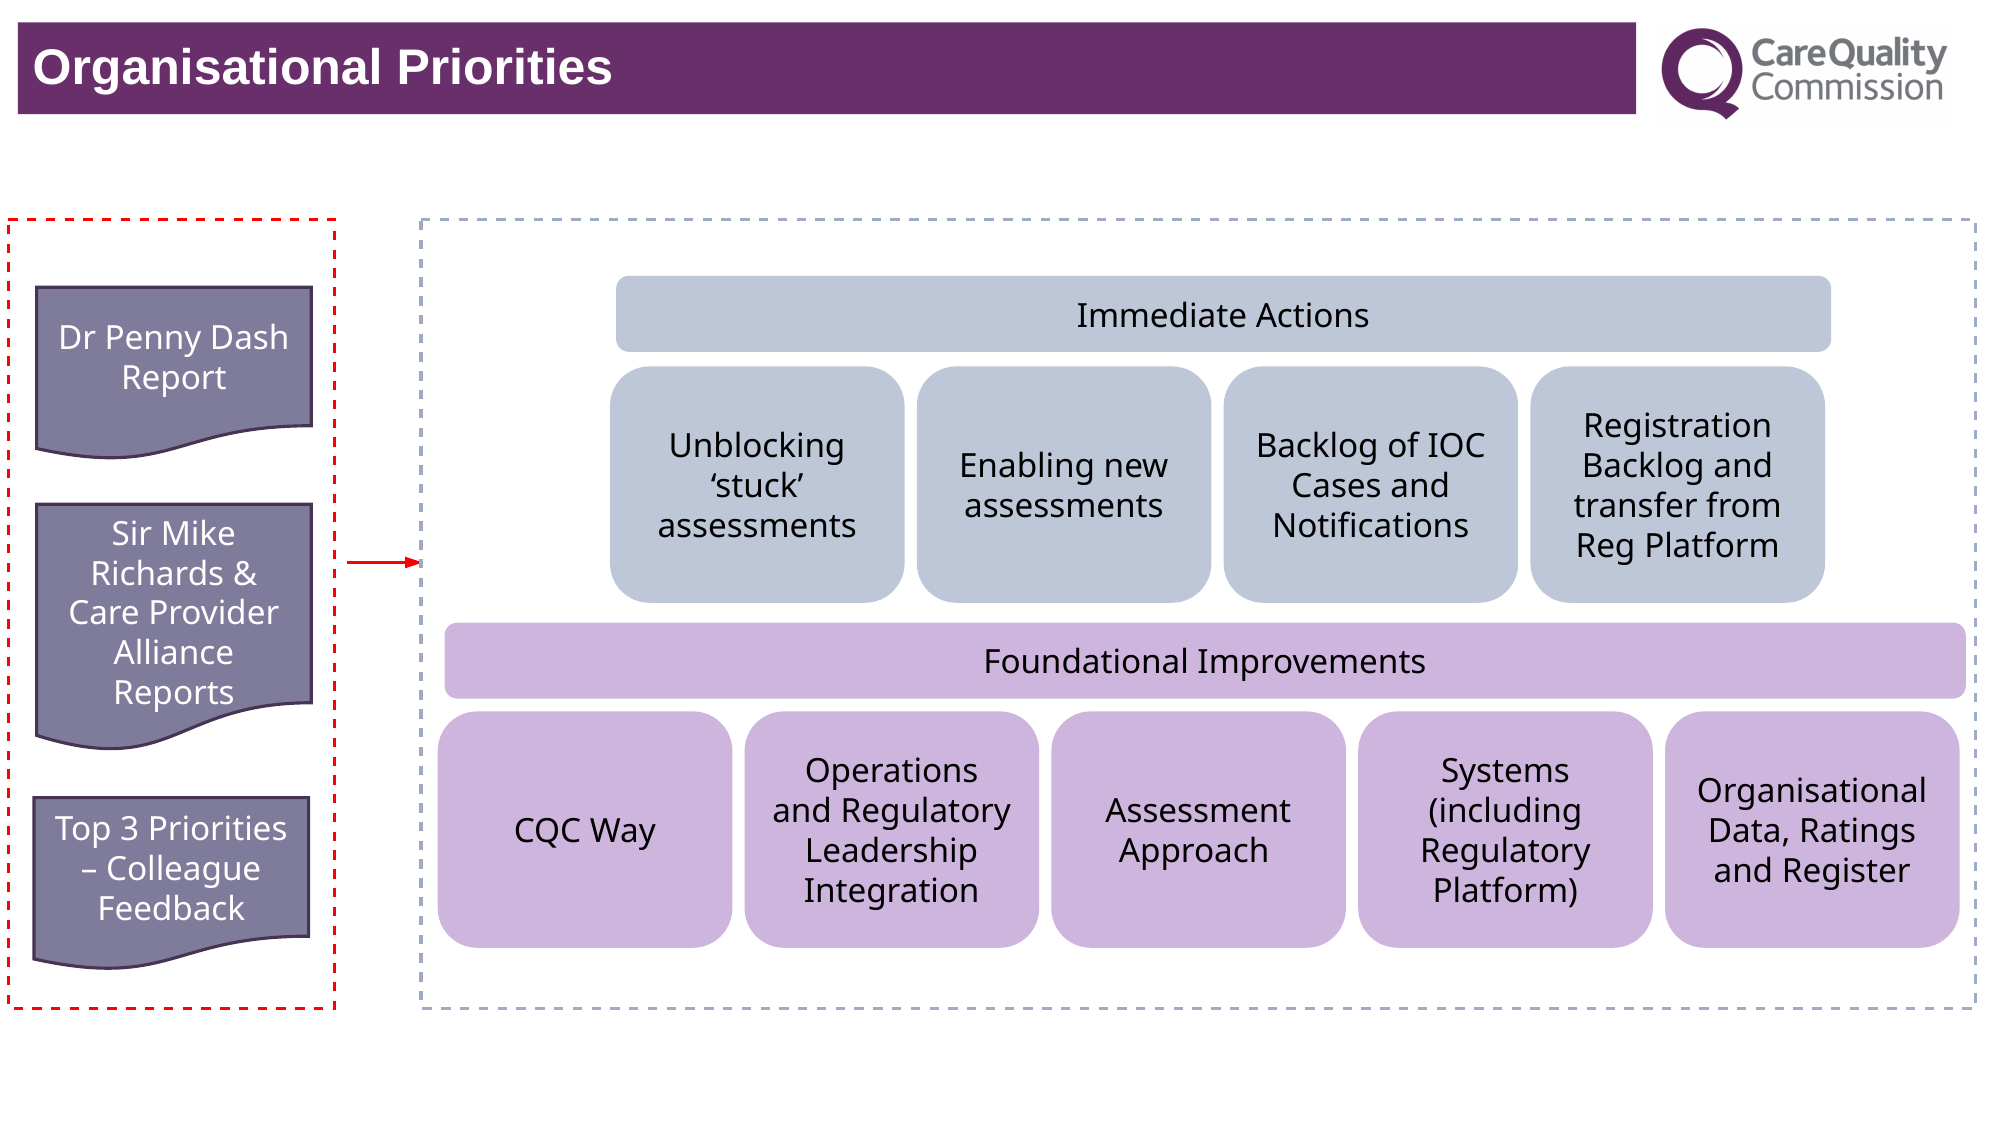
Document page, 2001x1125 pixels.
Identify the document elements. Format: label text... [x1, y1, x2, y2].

text_box Top 3 Priorities – Colleague Feedback [34, 797, 309, 969]
text_box Sir Mike Richards & Care Provider Alliance Reports [36, 504, 312, 749]
text_box Assessment Approach [1051, 711, 1346, 948]
text_box CQC Way [437, 711, 733, 948]
text_box Systems (including Regulatory Platform) [1358, 711, 1653, 948]
text_box Dr Penny Dash Report [36, 287, 312, 458]
text_box Unblocking ‘stuck’ assessments [609, 366, 905, 603]
text_box Backlog of IOC Cases and Notifications [1223, 366, 1519, 603]
text_box Immediate Actions [616, 275, 1832, 352]
text_box Organisational Priorities [17, 22, 1637, 115]
text_box Enabling new assessments [916, 366, 1212, 603]
text_box Organisational Data, Ratings and Register [1665, 711, 1960, 948]
text_box Operations and Regulatory Leadership Integration [744, 711, 1040, 948]
text_box Registration Backlog and transfer from Reg Platform [1530, 366, 1826, 603]
picture [1656, 23, 1952, 124]
text_box Foundational Improvements [444, 622, 1966, 699]
